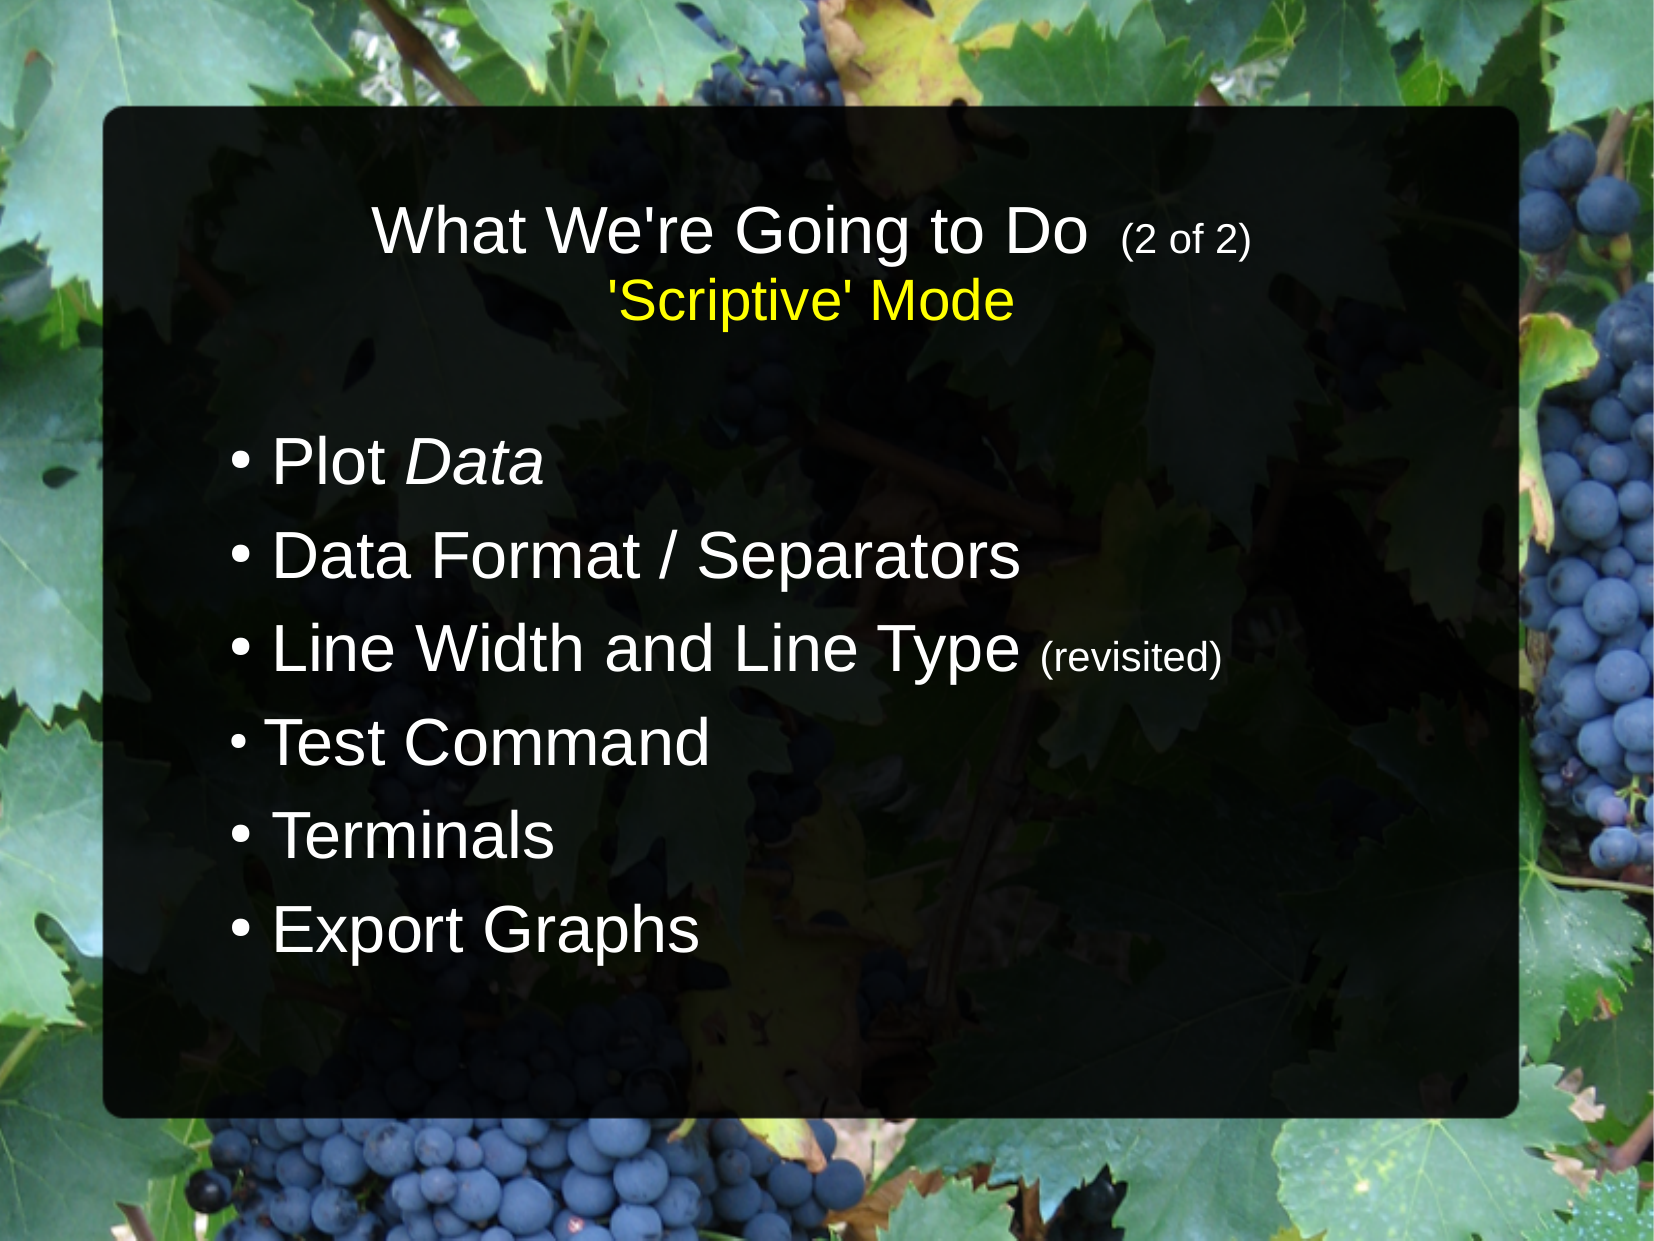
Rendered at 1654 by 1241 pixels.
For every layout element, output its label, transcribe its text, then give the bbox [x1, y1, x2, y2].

picture [0, 0, 1654, 1241]
text_box Plot Data Data Format / Separators Line Width and Line Type (revisited) Test Command Terminals Export Graphs [228, 410, 1313, 982]
title What We're Going to Do (2 of 2) 'Scriptive' Mode [118, 166, 1506, 359]
